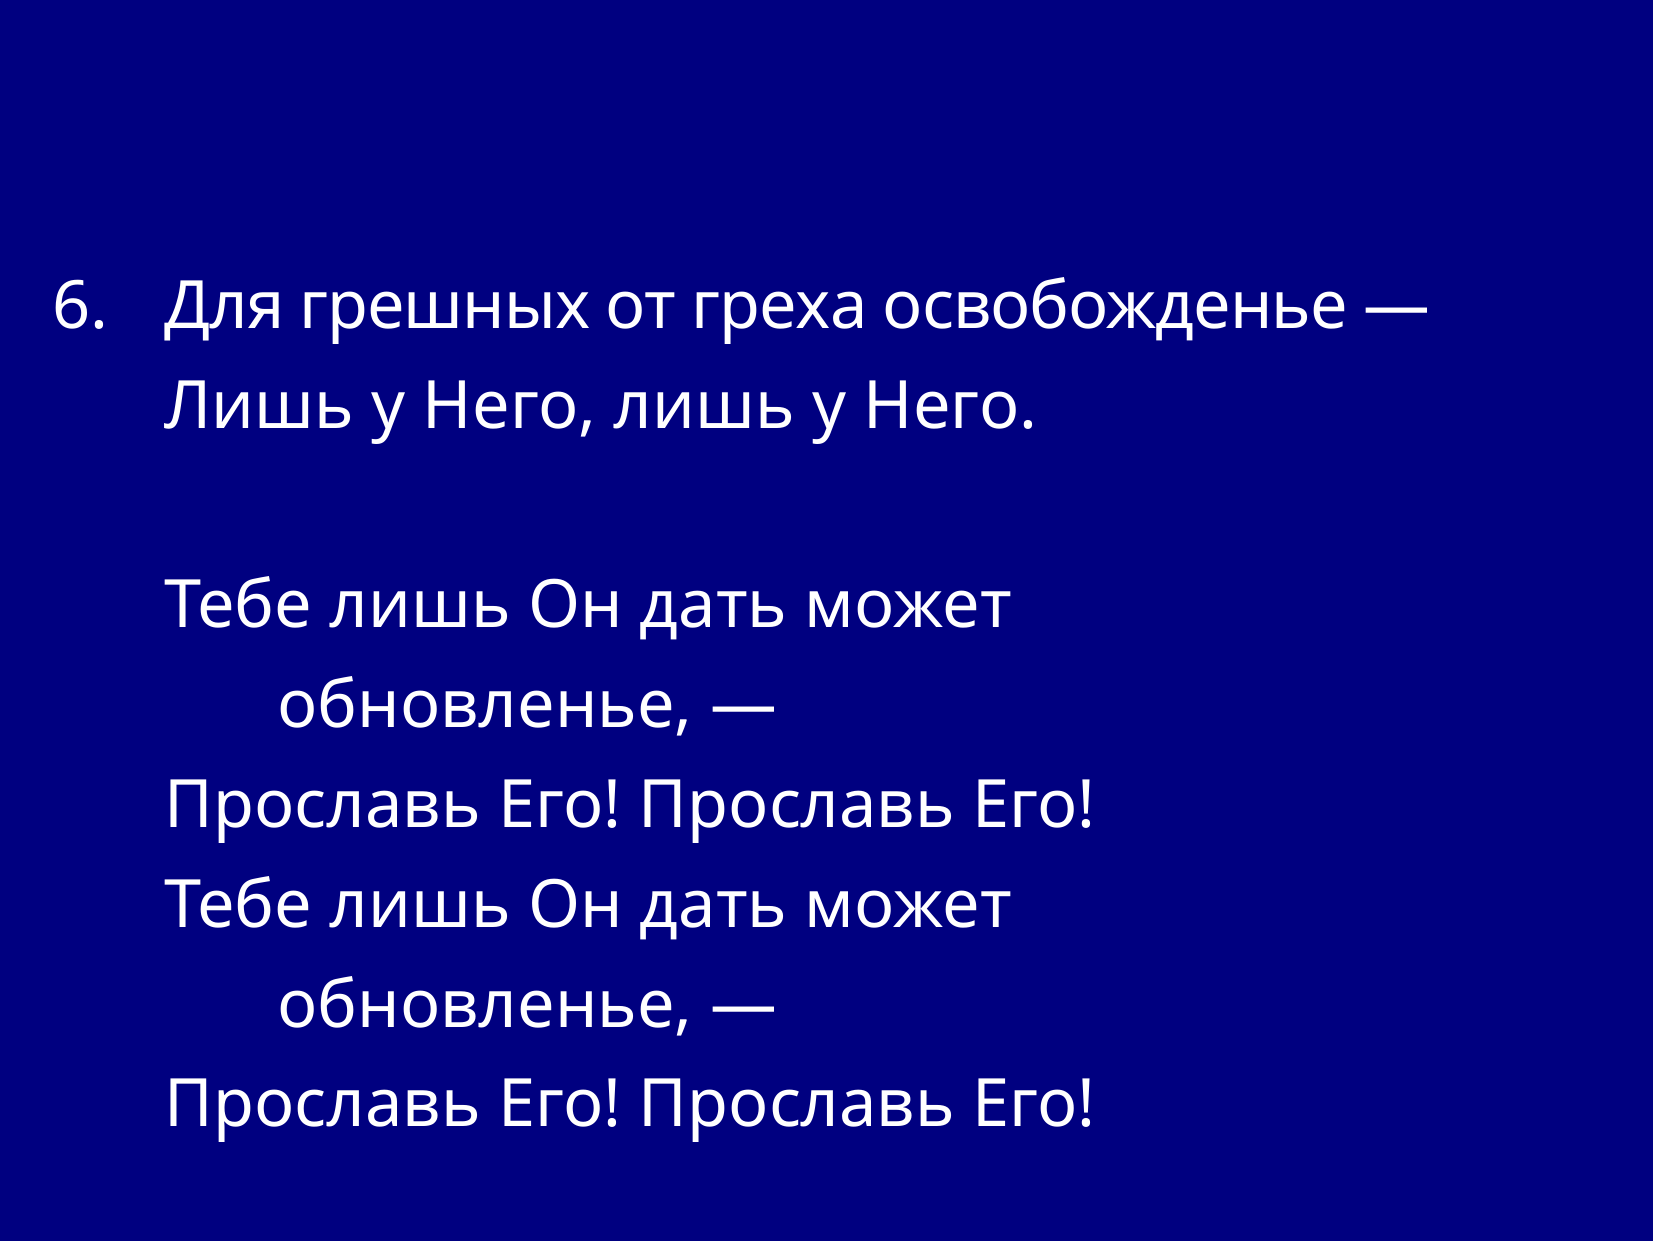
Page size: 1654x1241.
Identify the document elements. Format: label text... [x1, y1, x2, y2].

text_box 6. Для грешных от греха освобожденье — Лишь у Него, лишь у Него. Тебе лишь Он дать может обновленье, — Прославь Его! Прославь Его! Тебе лишь Он дать может обновленье, — Прославь Его! Прославь Его! [37, 150, 1653, 1163]
